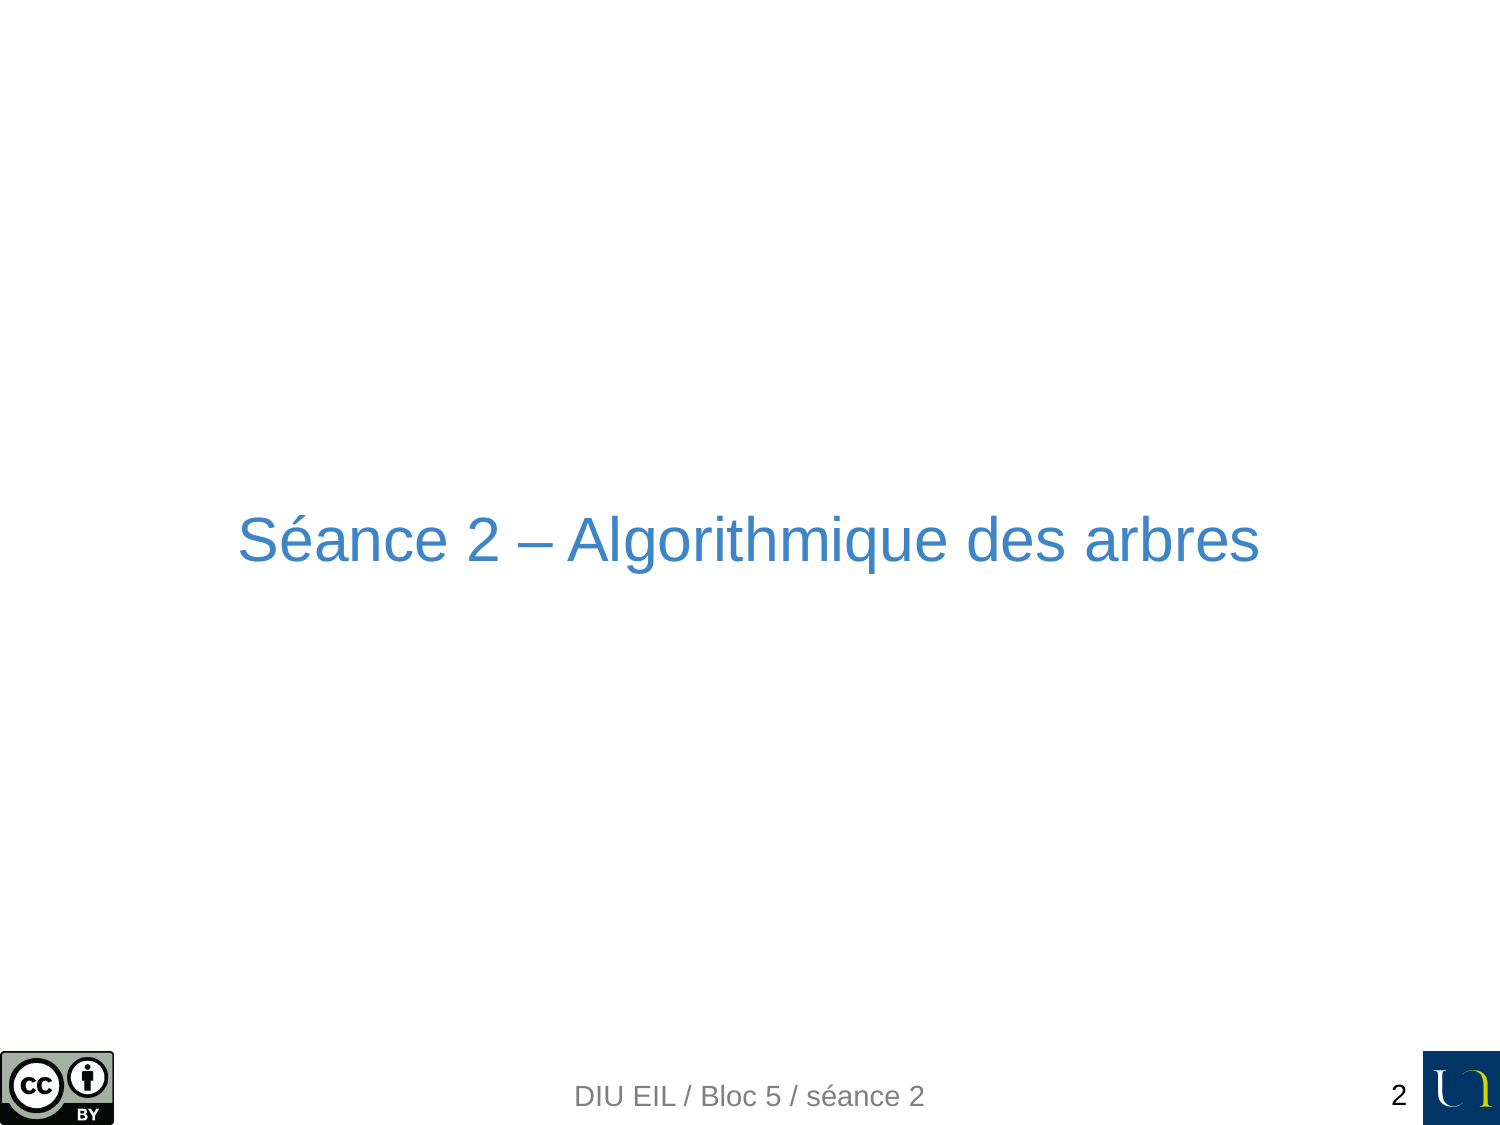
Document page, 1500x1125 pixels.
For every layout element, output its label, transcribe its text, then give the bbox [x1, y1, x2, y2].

picture [1417, 1051, 1500, 1125]
subtitle Séance 2 – Algorithmique des arbres [51, 484, 1449, 658]
picture [0, 1051, 114, 1125]
